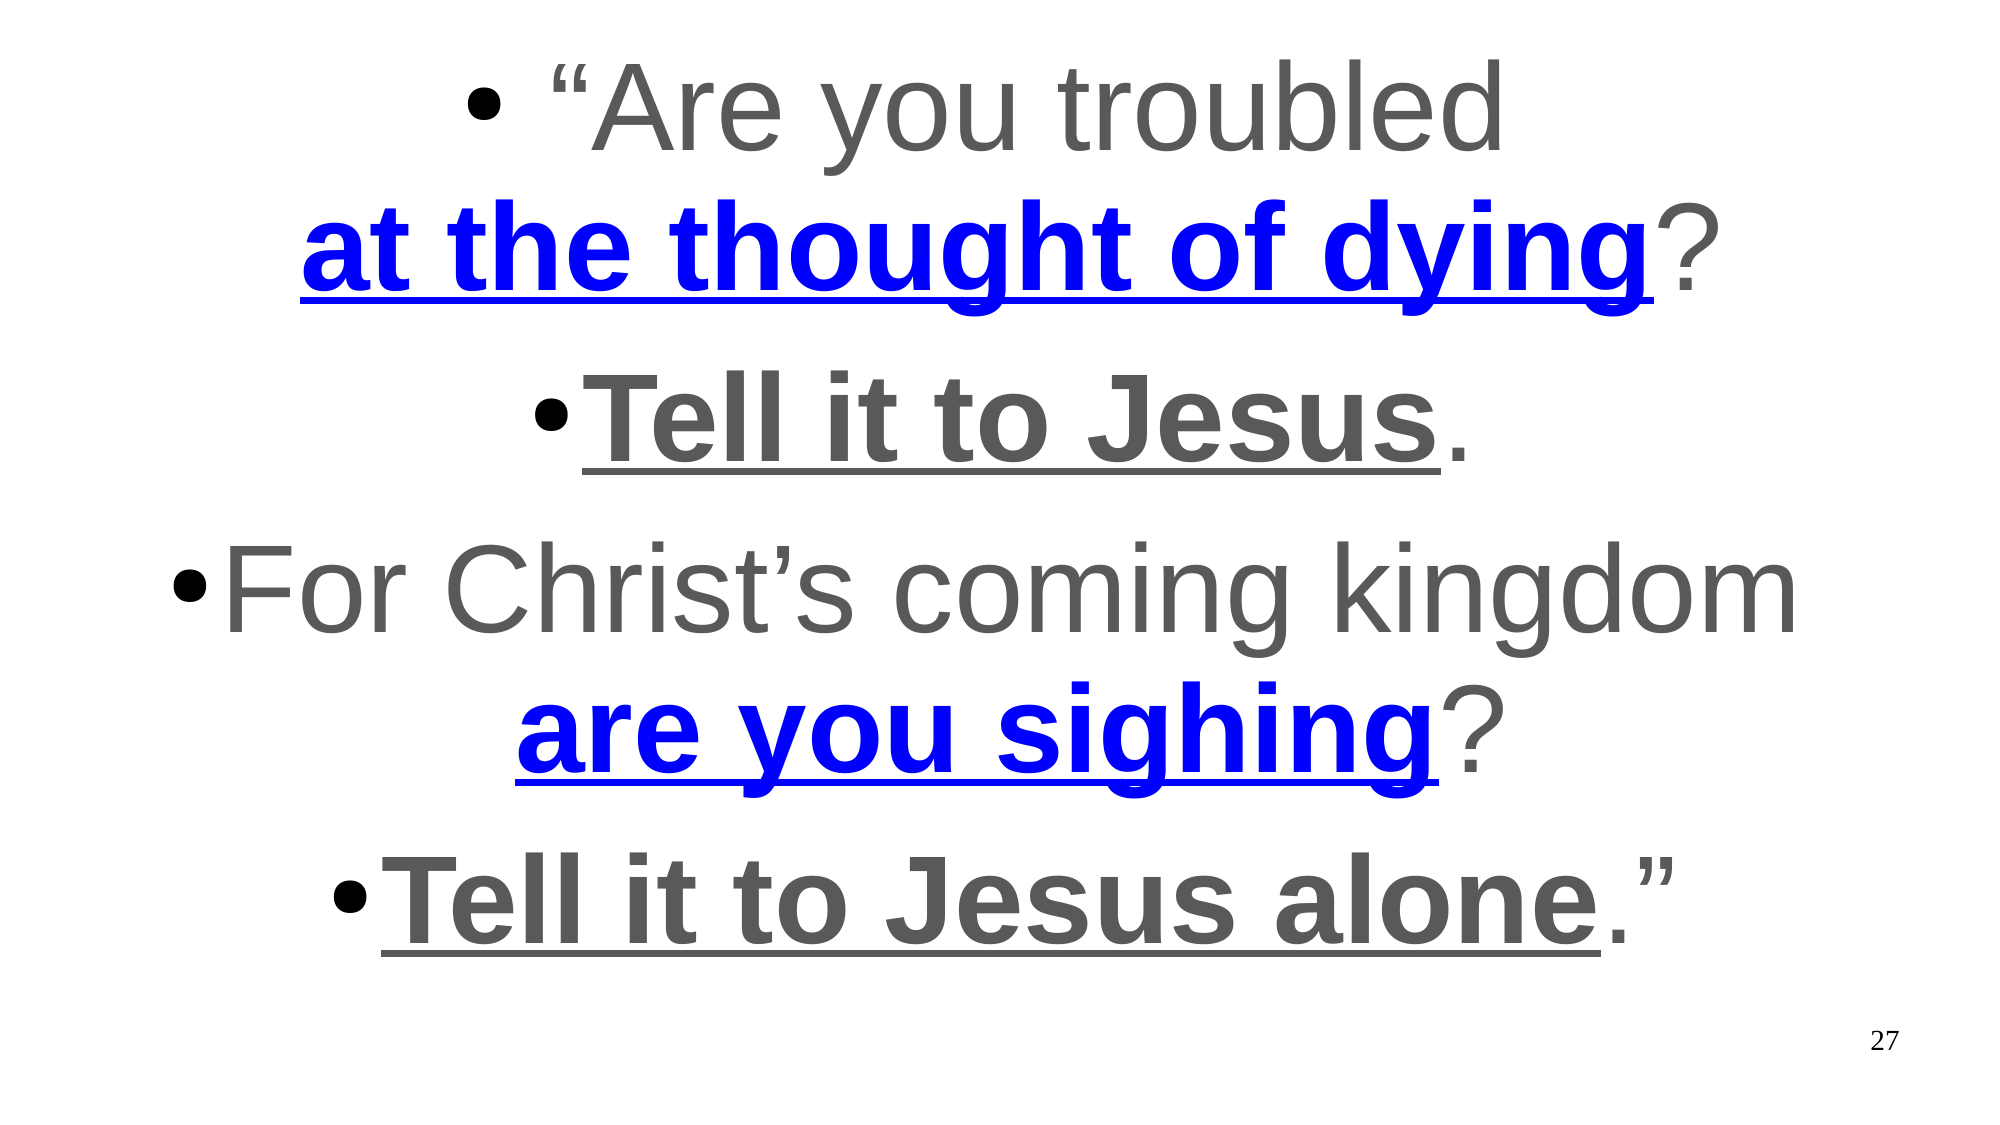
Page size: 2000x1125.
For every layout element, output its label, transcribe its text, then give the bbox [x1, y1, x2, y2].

list “Are you troubled at the thought of dying? Tell it to Jesus. For Christ’s coming kingdom are you sighing? Tell it to Jesus alone.” [37, 37, 1951, 1088]
